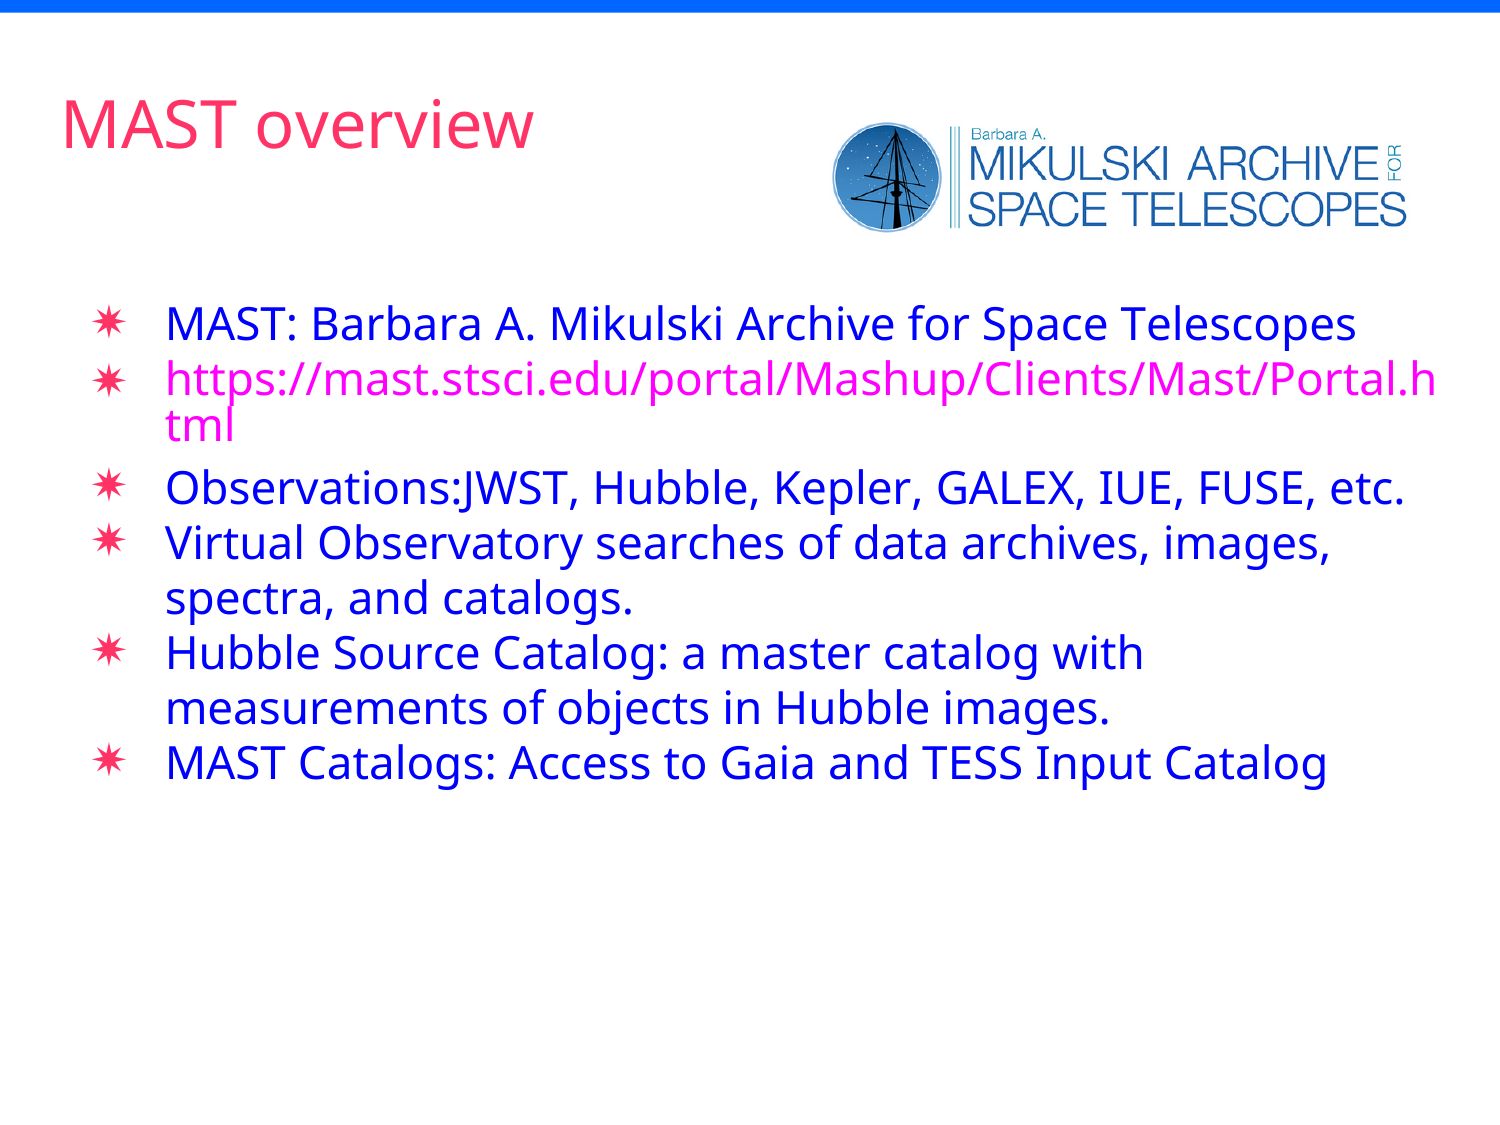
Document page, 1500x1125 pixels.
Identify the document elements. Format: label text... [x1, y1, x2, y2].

text_box MAST: Barbara A. Mikulski Archive for Space Telescopes https://mast.stsci.edu/portal/Mashup/Clients/Mast/Portal.html Observations:JWST, Hubble, Kepler, GALEX, IUE, FUSE, etc. Virtual Observatory searches of data archives, images, spectra, and catalogs. Hubble Source Catalog: a master catalog with measurements of objects in Hubble images. MAST Catalogs: Access to Gaia and TESS Input Catalog [75, 227, 1463, 1125]
text_box MAST overview [45, 75, 563, 188]
picture [825, 112, 1417, 243]
